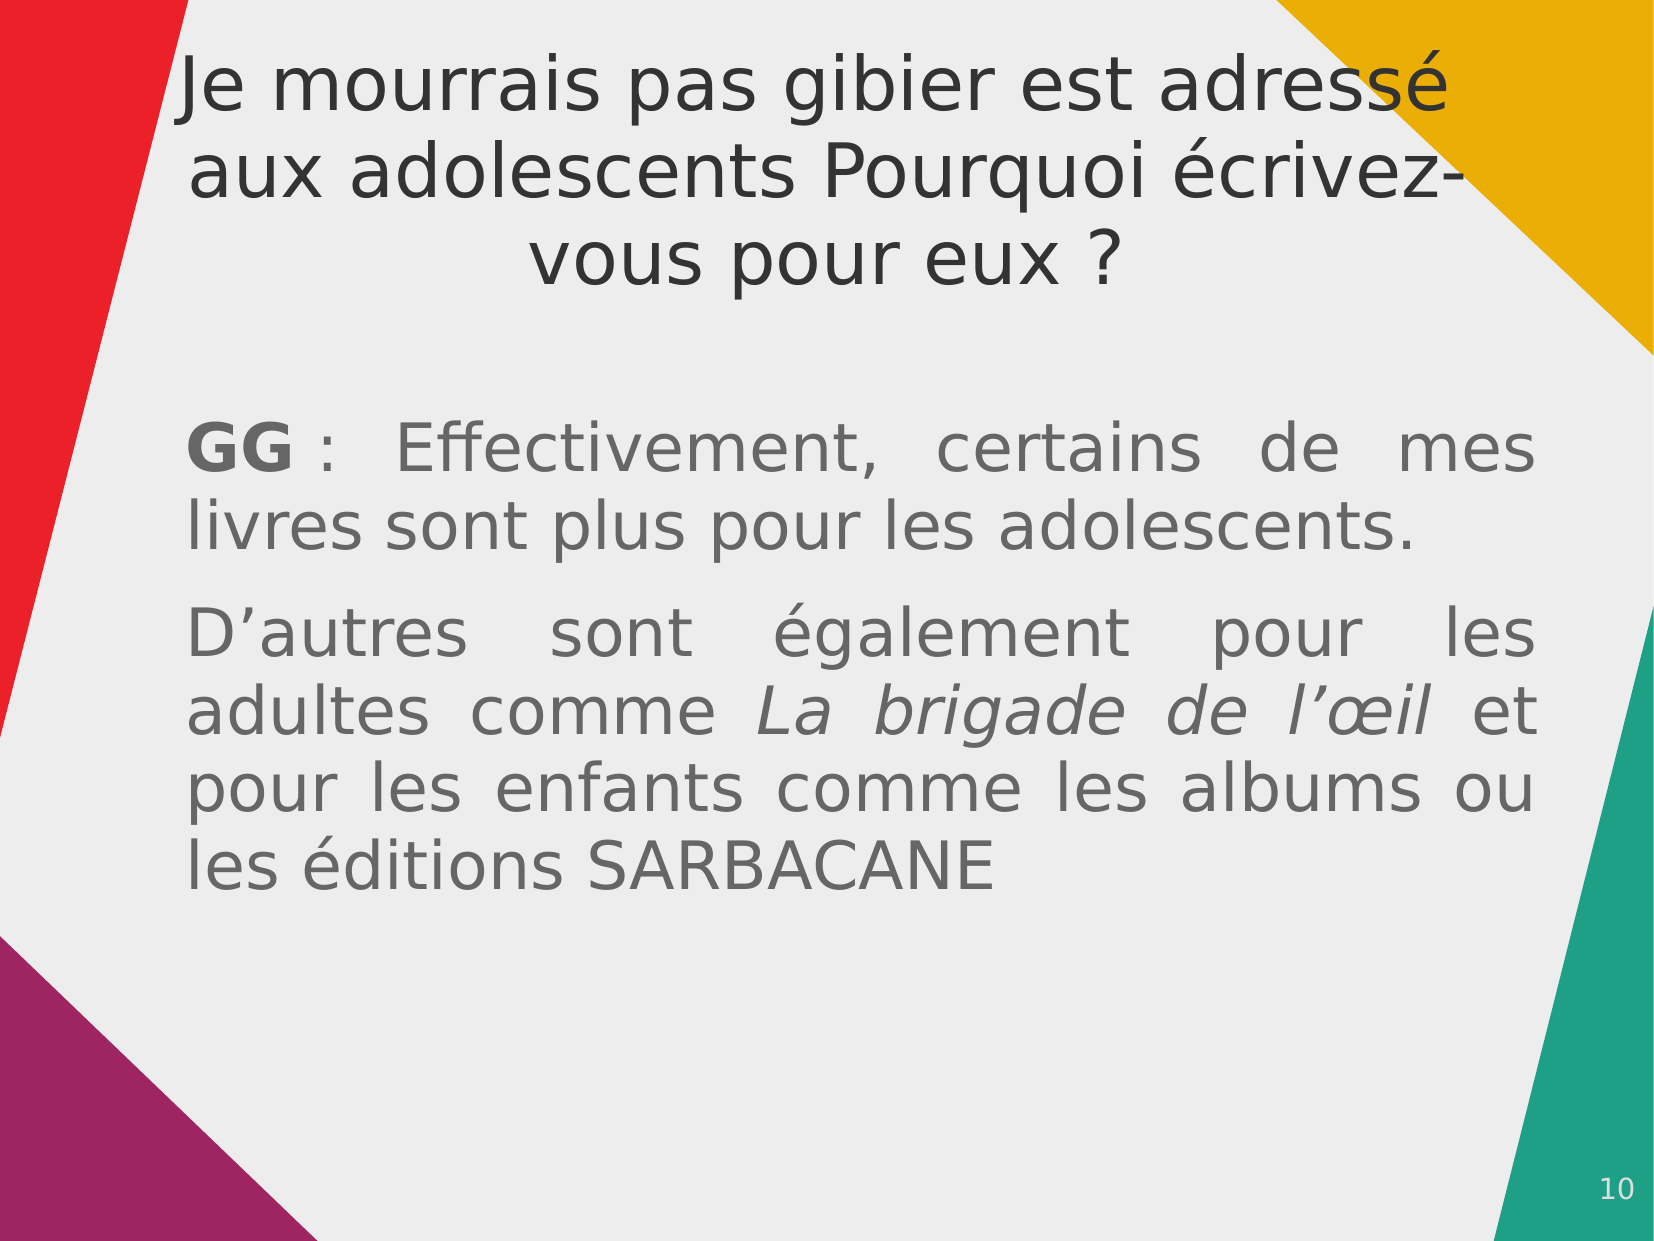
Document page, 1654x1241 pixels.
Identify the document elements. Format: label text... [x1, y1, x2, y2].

title Je mourrais pas gibier est adressé aux adolescents Pourquoi écrivez-vous pour eux ? [114, 40, 1539, 302]
list GG : Effectivement, certains de mes livres sont plus pour les adolescents. D’autres sont également pour les adultes comme La brigade de l’œil et pour les enfants comme les albums ou les éditions SARBACANE [114, 302, 1539, 1033]
